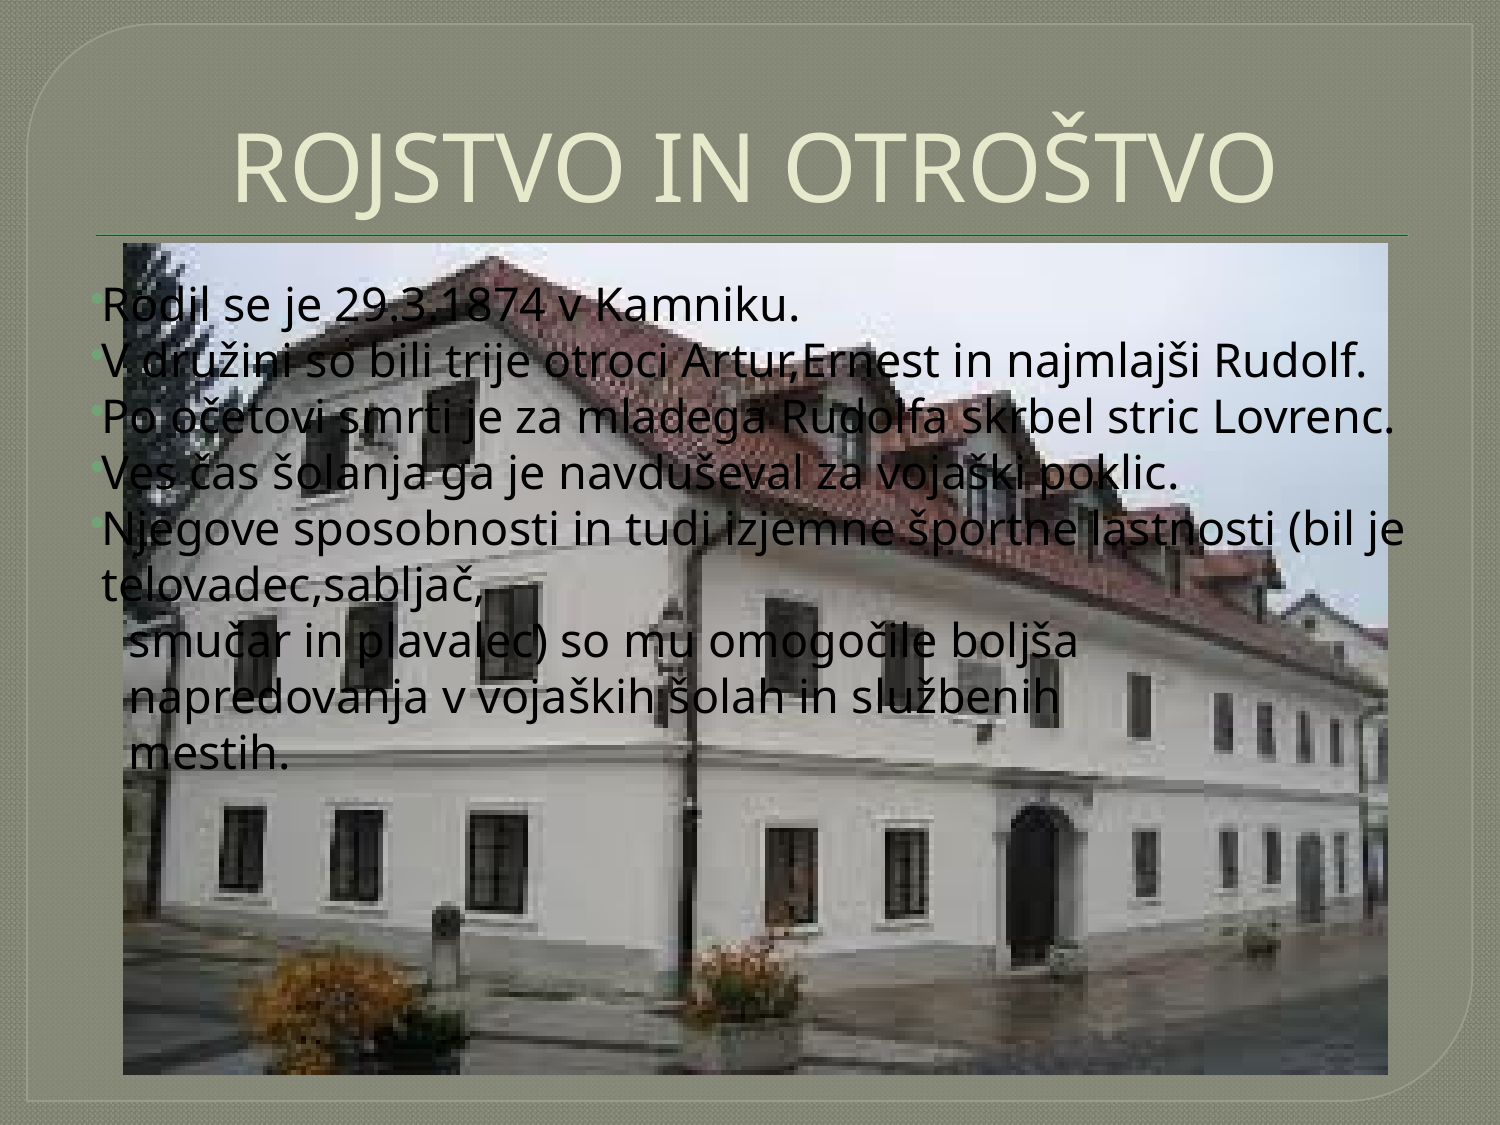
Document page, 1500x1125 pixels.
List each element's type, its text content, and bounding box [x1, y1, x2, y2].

list Rodil se je 29.3.1874 v Kamniku. V družini so bili trije otroci Artur,Ernest in najmlajši Rudolf. Po očetovi smrti je za mladega Rudolfa skrbel stric Lovrenc. Ves čas šolanja ga je navduševal za vojaški poklic. Njegove sposobnosti in tudi izjemne športne lastnosti (bil je telovadec,sabljač, smučar in plavalec) so mu omogočile boljša napredovanja v vojaških šolah in službenih mestih. [76, 267, 1427, 1010]
picture [0, 0, 1500, 1125]
title ROJSTVO IN OTROŠTVO [75, 41, 1425, 230]
